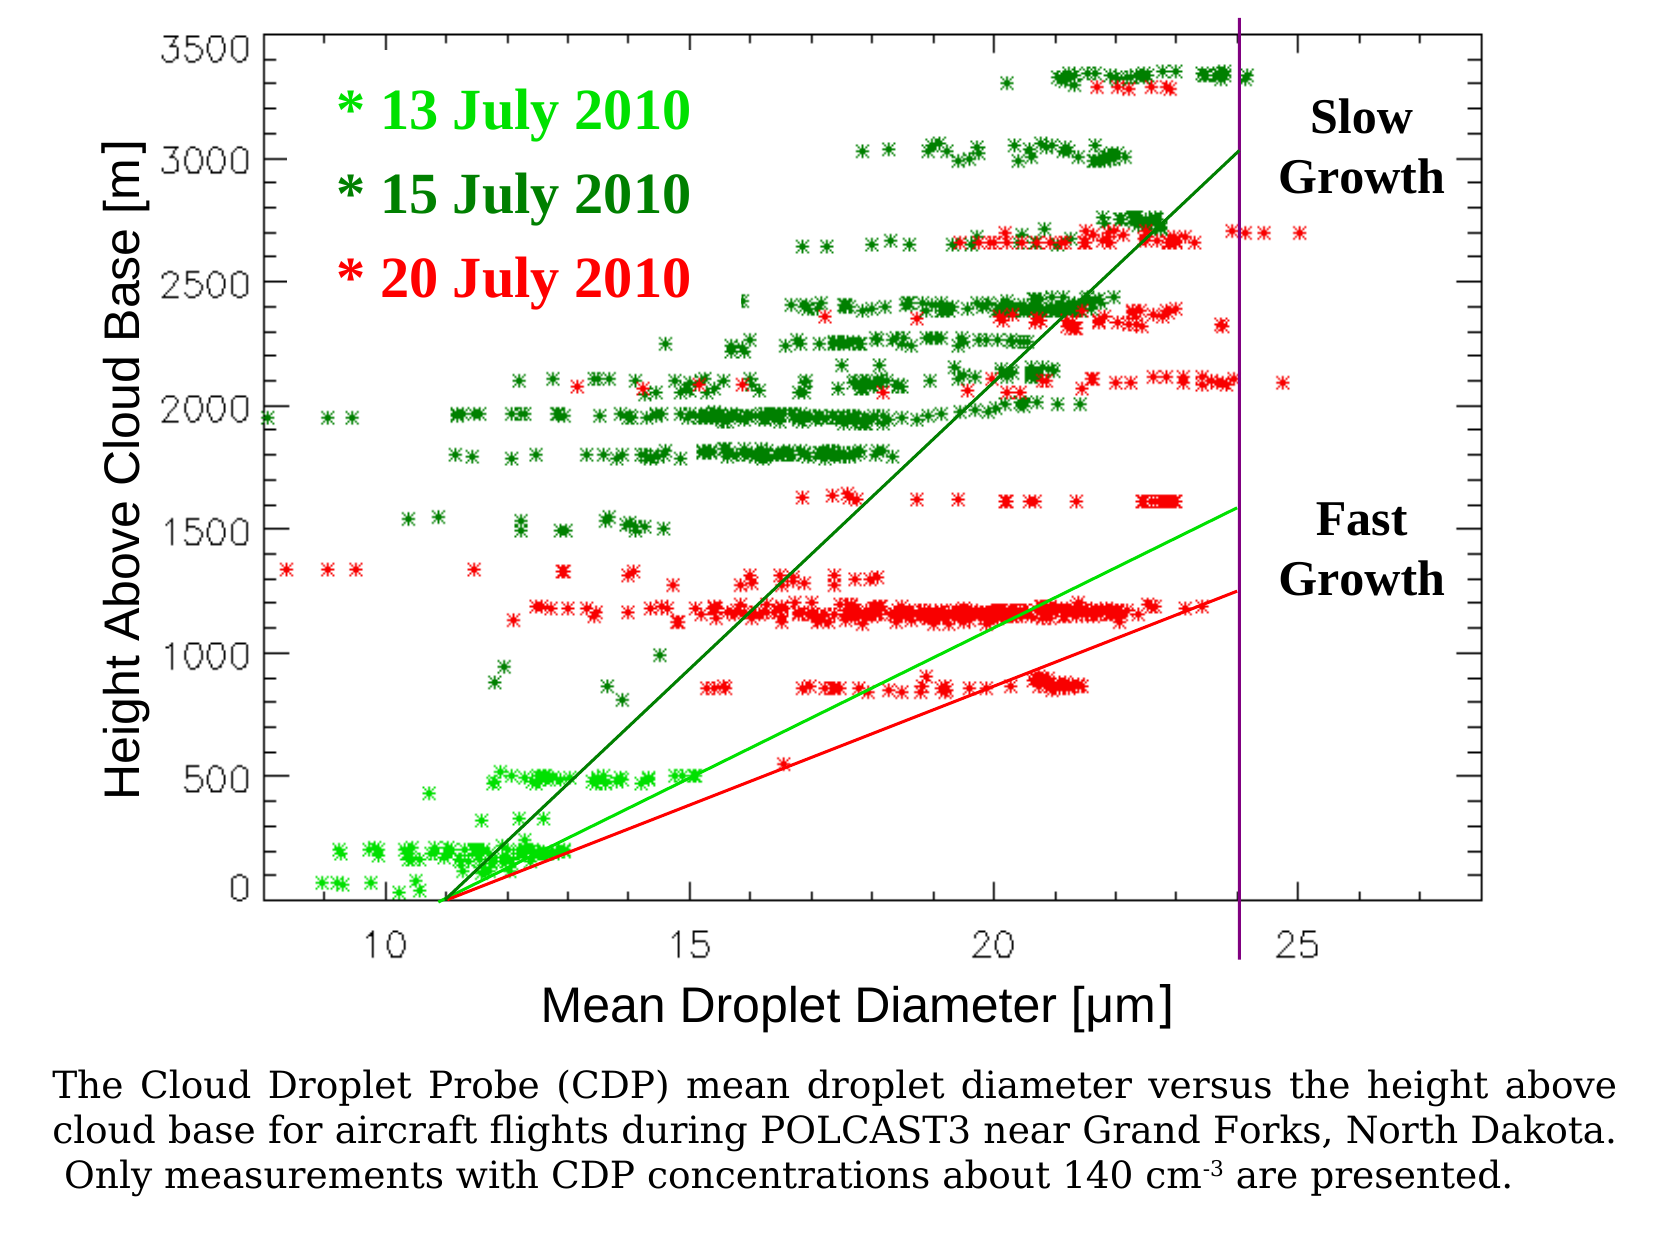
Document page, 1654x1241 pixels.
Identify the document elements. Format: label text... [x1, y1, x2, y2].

picture [481, 511, 1237, 884]
text_box The Cloud Droplet Probe (CDP) mean droplet diameter versus the height above cloud base for aircraft flights during POLCAST3 near Grand Forks, North Dakota. Only measurements with CDP concentrations about 140 cm-3 are presented. [37, 1054, 1634, 1204]
text_box * 13 July 2010 * 15 July 2010 * 20 July 2010 [287, 50, 742, 317]
text_box Fast Growth [1259, 478, 1464, 614]
text_box Slow Growth [1259, 76, 1464, 212]
text_box Height Above Cloud Base [m] [82, 38, 157, 901]
picture [74, 20, 1575, 1038]
picture [460, 156, 1237, 889]
text_box Mean Droplet Diameter [μm] [245, 965, 1471, 1041]
